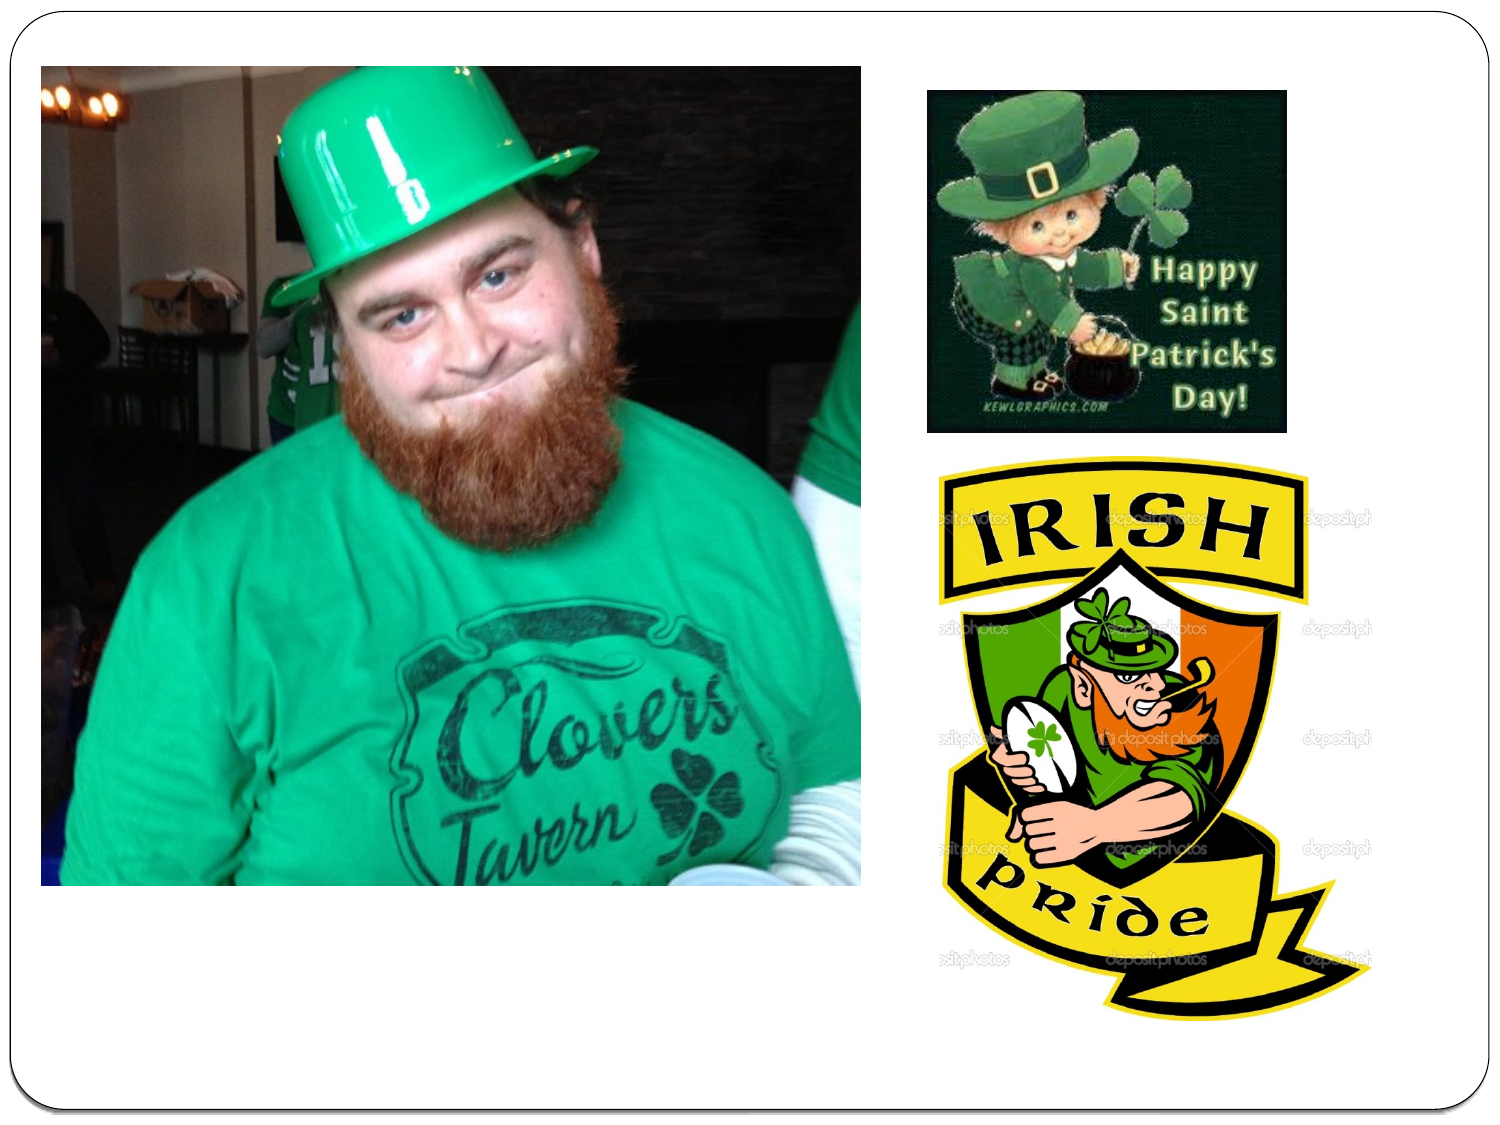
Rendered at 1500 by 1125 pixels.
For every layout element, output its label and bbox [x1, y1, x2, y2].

picture [927, 90, 1287, 433]
picture [41, 66, 861, 886]
picture [939, 456, 1372, 1021]
